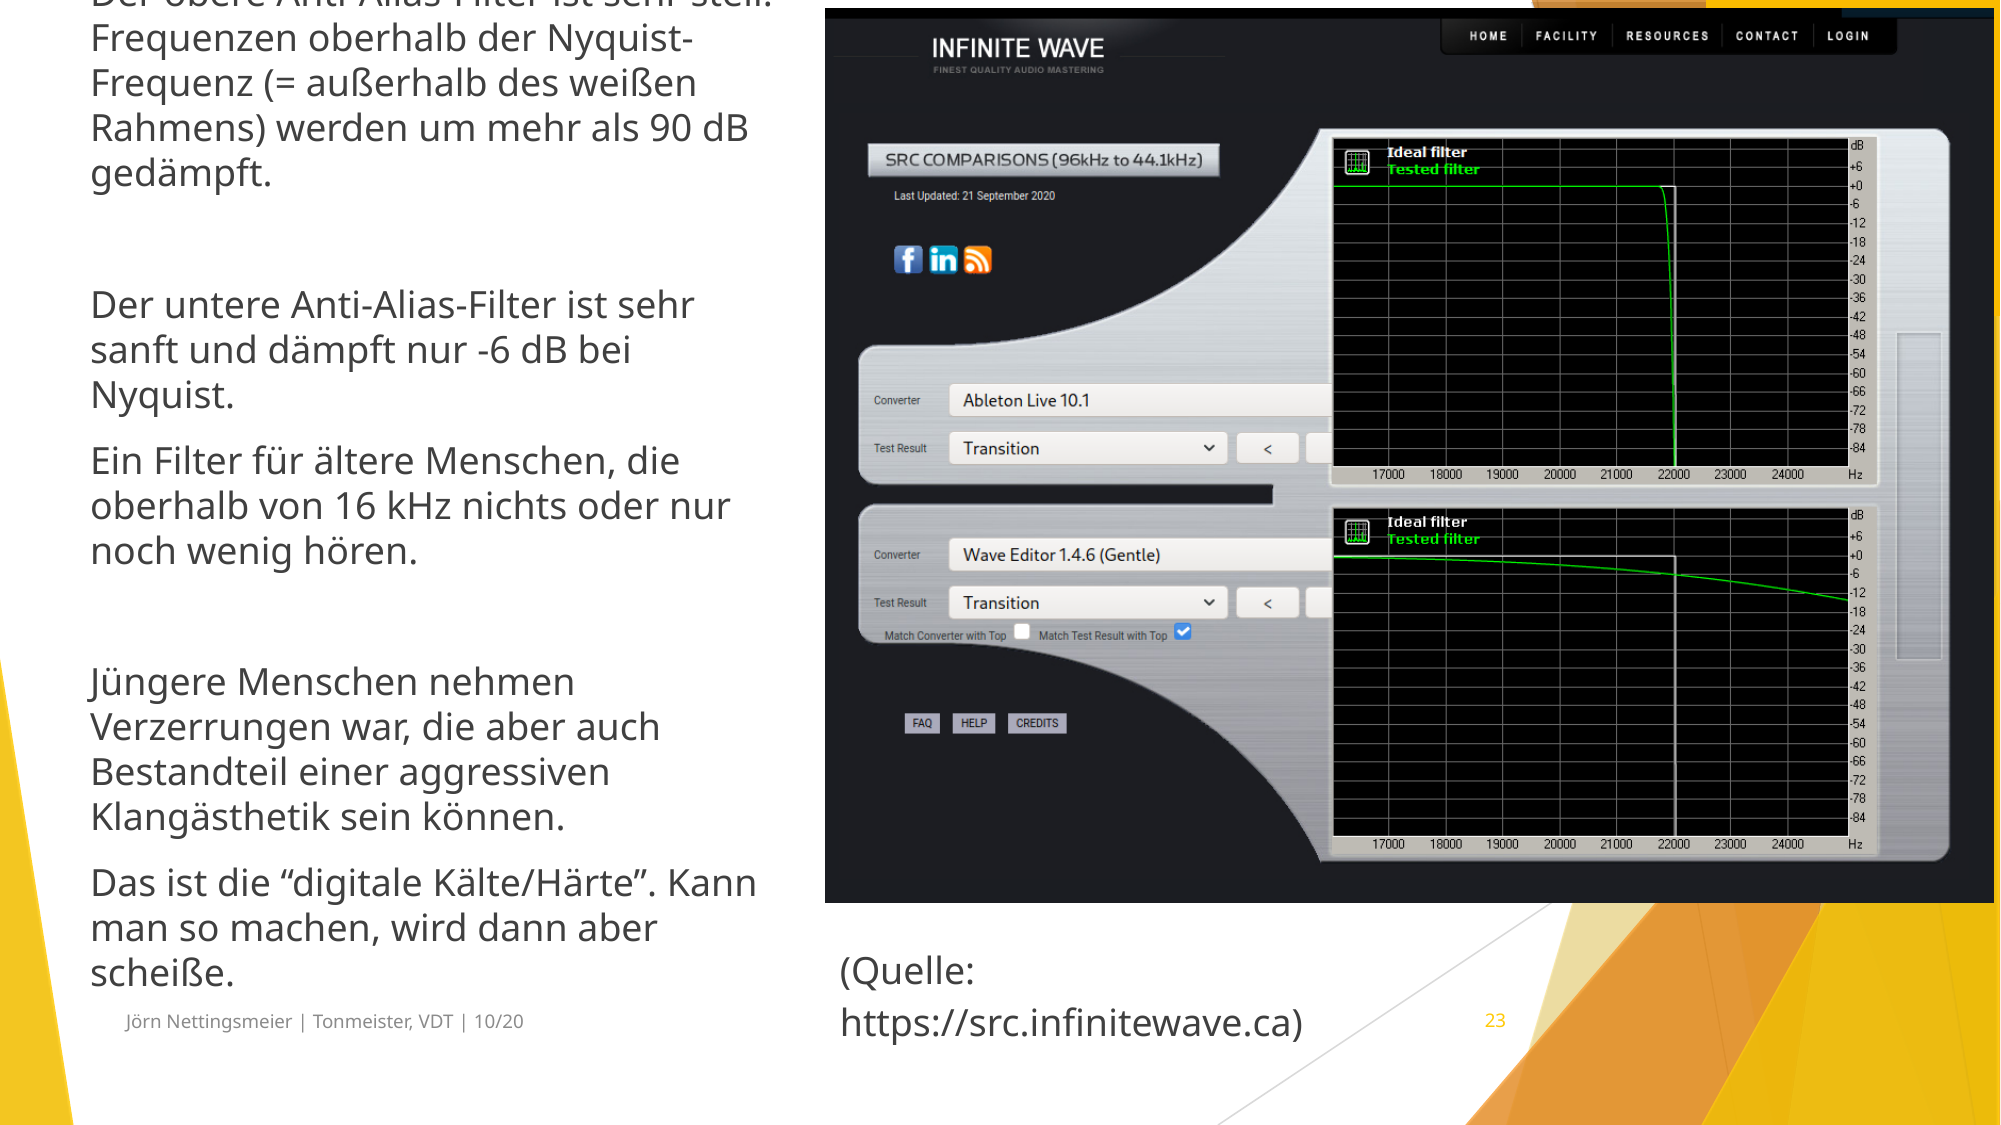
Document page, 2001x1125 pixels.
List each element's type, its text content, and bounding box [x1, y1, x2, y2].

picture [825, 0, 2000, 903]
text_box (Quelle: https://src.infinitewave.ca) [825, 937, 1435, 997]
slide_number <number> [1409, 991, 1522, 1051]
list Der obere Anti-Alias-Filter ist sehr steil. Frequenzen oberhalb der Nyquist-Frequenz (= außerhalb des weißen Rahmens) werden um mehr als 90 dB gedämpft. Der untere Anti-Alias-Filter ist sehr sanft und dämpft nur -6 dB bei Nyquist. Ein Filter für ältere Menschen, die oberhalb von 16 kHz nichts oder nur noch wenig hören. Jüngere Menschen nehmen Verzerrungen war, die aber auch Bestandteil einer aggressiven Klangästhetik sein können. Das ist die “digitale Kälte/Härte”. Kann man so machen, wird dann aber scheiße. [75, 369, 789, 595]
text_box Jörn Nettingsmeier | Tonmeister, VDT | 10/20 [111, 991, 1145, 1051]
